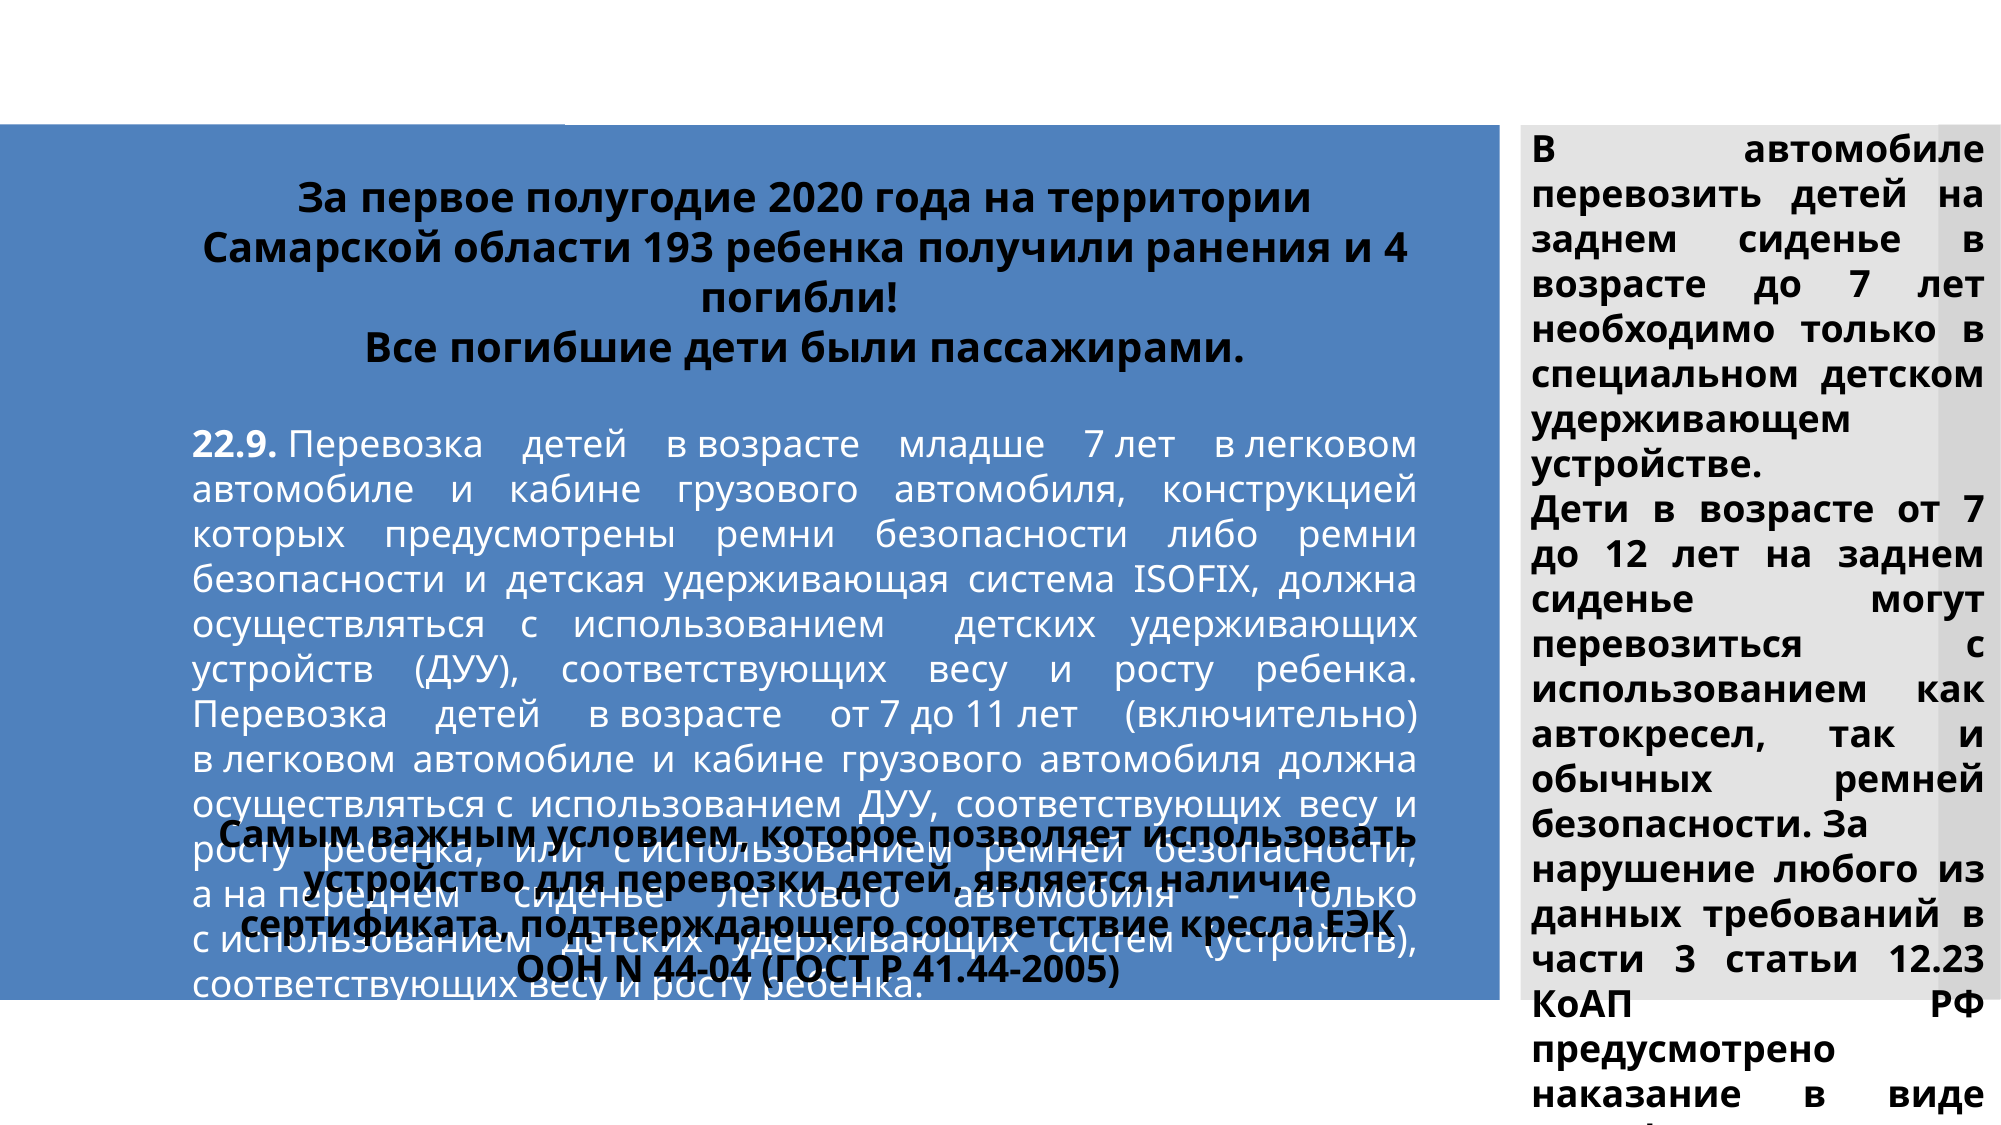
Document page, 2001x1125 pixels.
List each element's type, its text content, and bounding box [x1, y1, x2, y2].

text_box За первое полугодие 2020 года на территории Самарской области 193 ребенка получили ранения и 4 погибли! Все погибшие дети были пассажирами. [168, 163, 1443, 449]
text_box Самым важным условием, которое позволяет использовать устройство для перевозки детей, является наличие сертификата, подтверждающего соответствие кресла ЕЭК ООН N 44-04 (ГОСТ Р 41.44-2005) [193, 803, 1443, 998]
text_box В автомобиле перевозить детей на заднем сиденье в возрасте до 7 лет необходимо только в специальном детском удерживающем устройстве. Дети в возрасте от 7 до 12 лет на заднем сиденье могут перевозиться с использованием как автокресел, так и обычных ремней безопасности. За нарушение любого из данных требований в части 3 статьи 12.23 КоАП РФ предусмотрено наказание в виде штрафа в размере 3000 рублей. [1516, 117, 2000, 1125]
title 22.9. Перевозка детей в возрасте младше 7 лет в легковом автомобиле и кабине грузового автомобиля, конструкцией которых предусмотрены ремни безопасности либо ремни безопасности и детская удерживающая система ISOFIX, должна осуществляться с использованием детских удерживающих устройств (ДУУ), соответствующих весу и росту ребенка. Перевозка детей в возрасте от 7 до 11 лет (включительно) в легковом автомобиле и кабине грузового автомобиля должна осуществляться с использованием ДУУ, соответствующих весу и росту ребенка, или с использованием ремней безопасности, а на переднем сиденье легкового автомобиля - только с использованием детских удерживающих систем (устройств), соответствующих весу и росту ребенка. [177, 449, 1434, 792]
